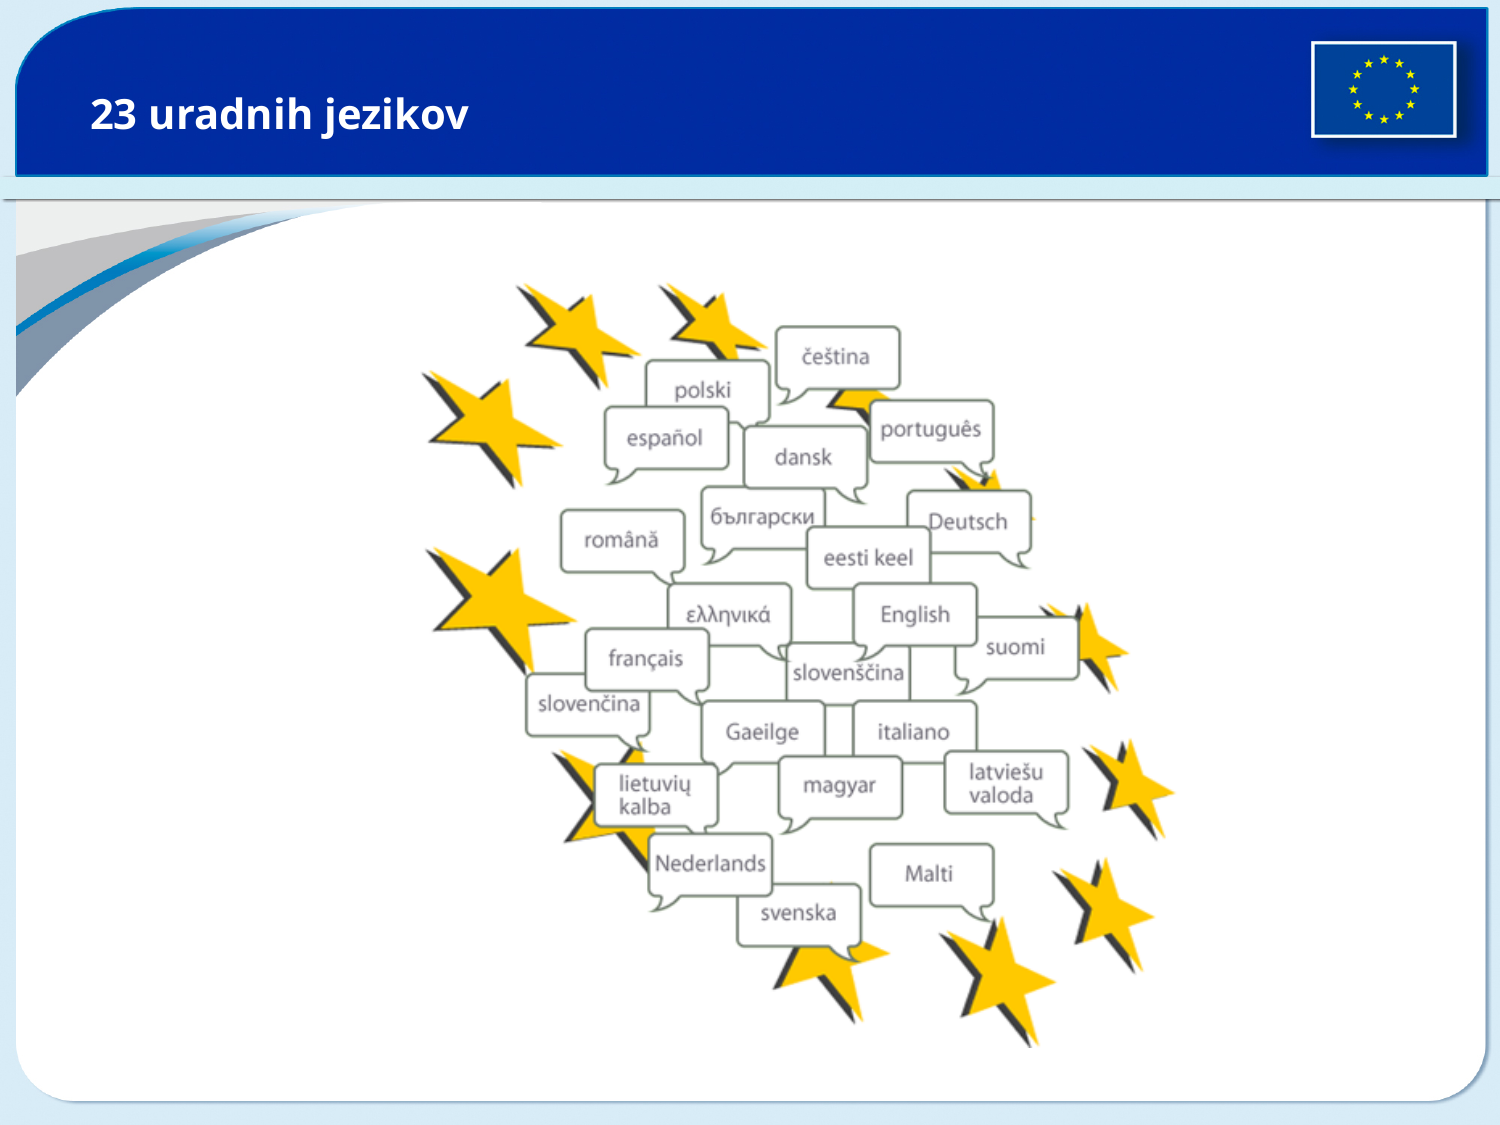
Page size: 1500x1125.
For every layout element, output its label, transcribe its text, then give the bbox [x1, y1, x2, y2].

picture [0, 0, 1500, 1125]
title 23 uradnih jezikov [75, 19, 1294, 207]
